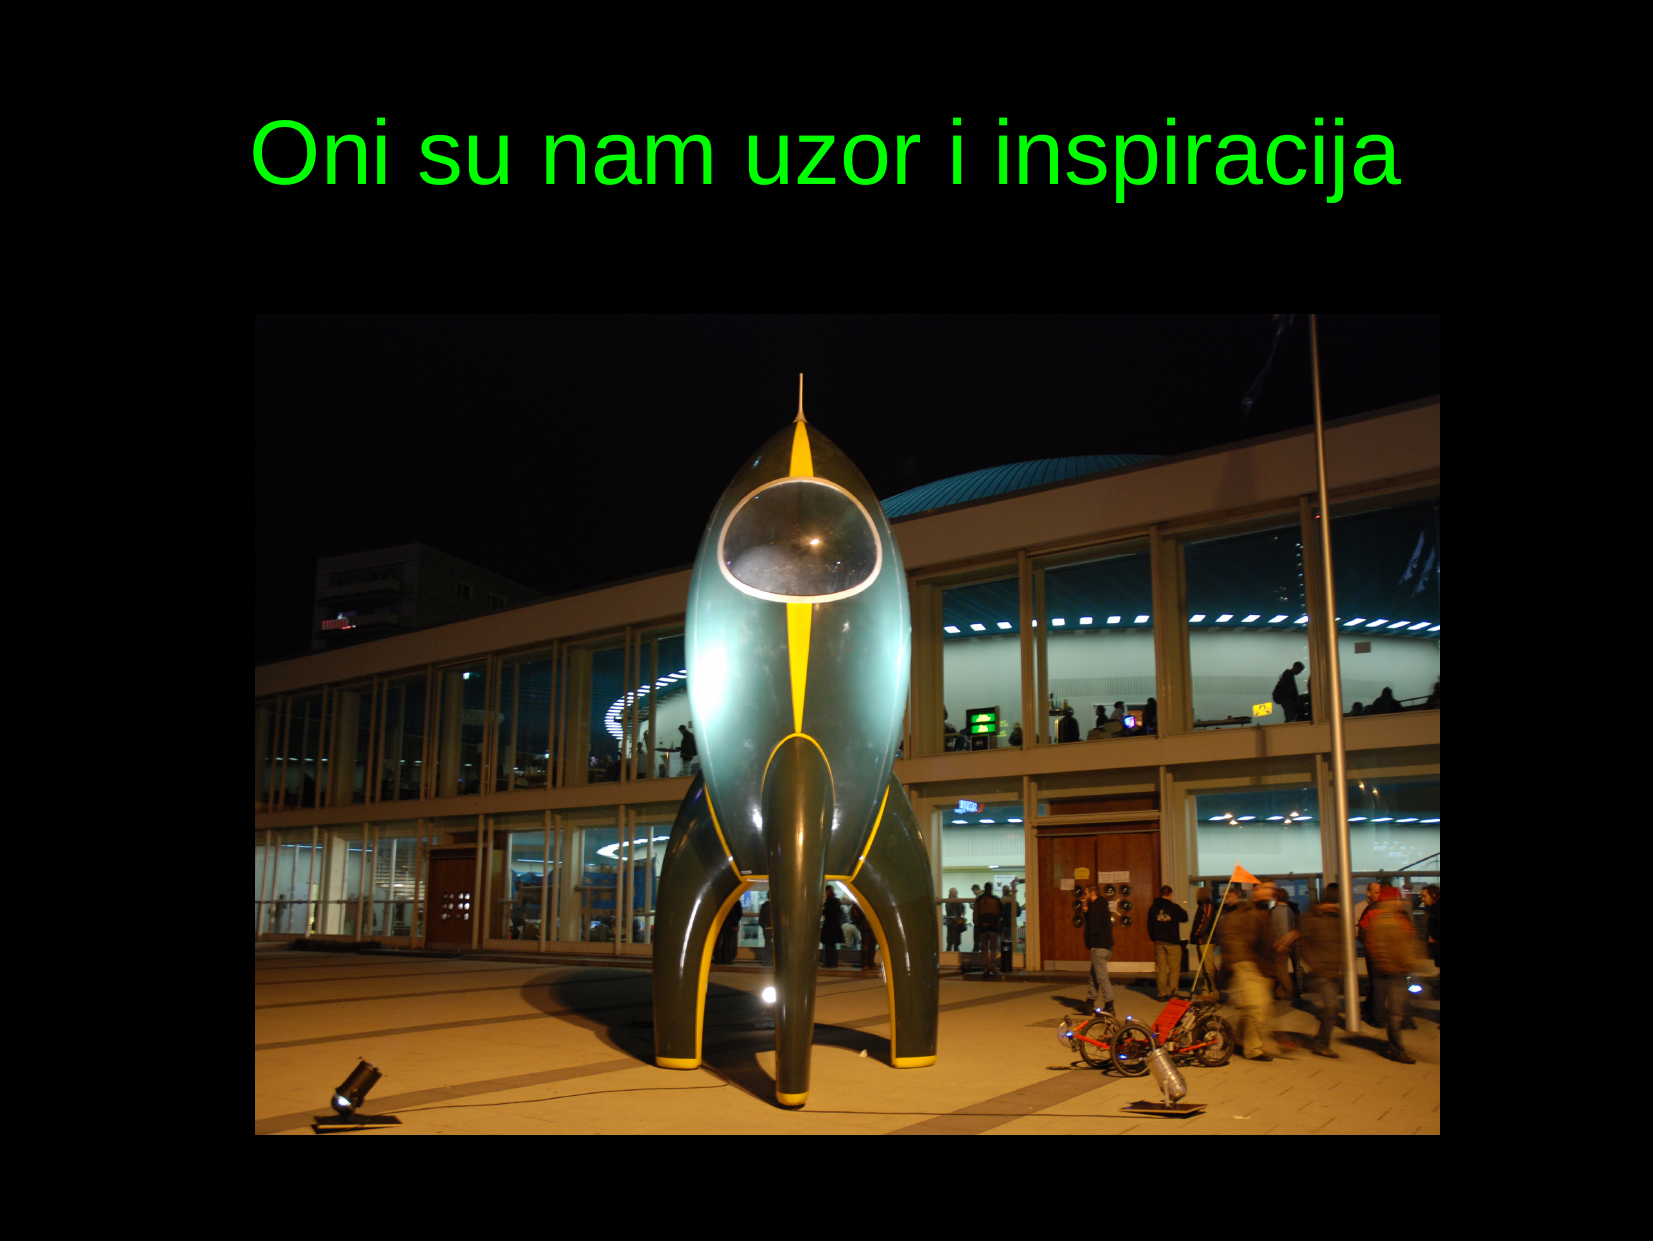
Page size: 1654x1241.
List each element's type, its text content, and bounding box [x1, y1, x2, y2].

picture [255, 314, 1440, 1135]
title Oni su nam uzor i inspiracija [82, 49, 1571, 257]
